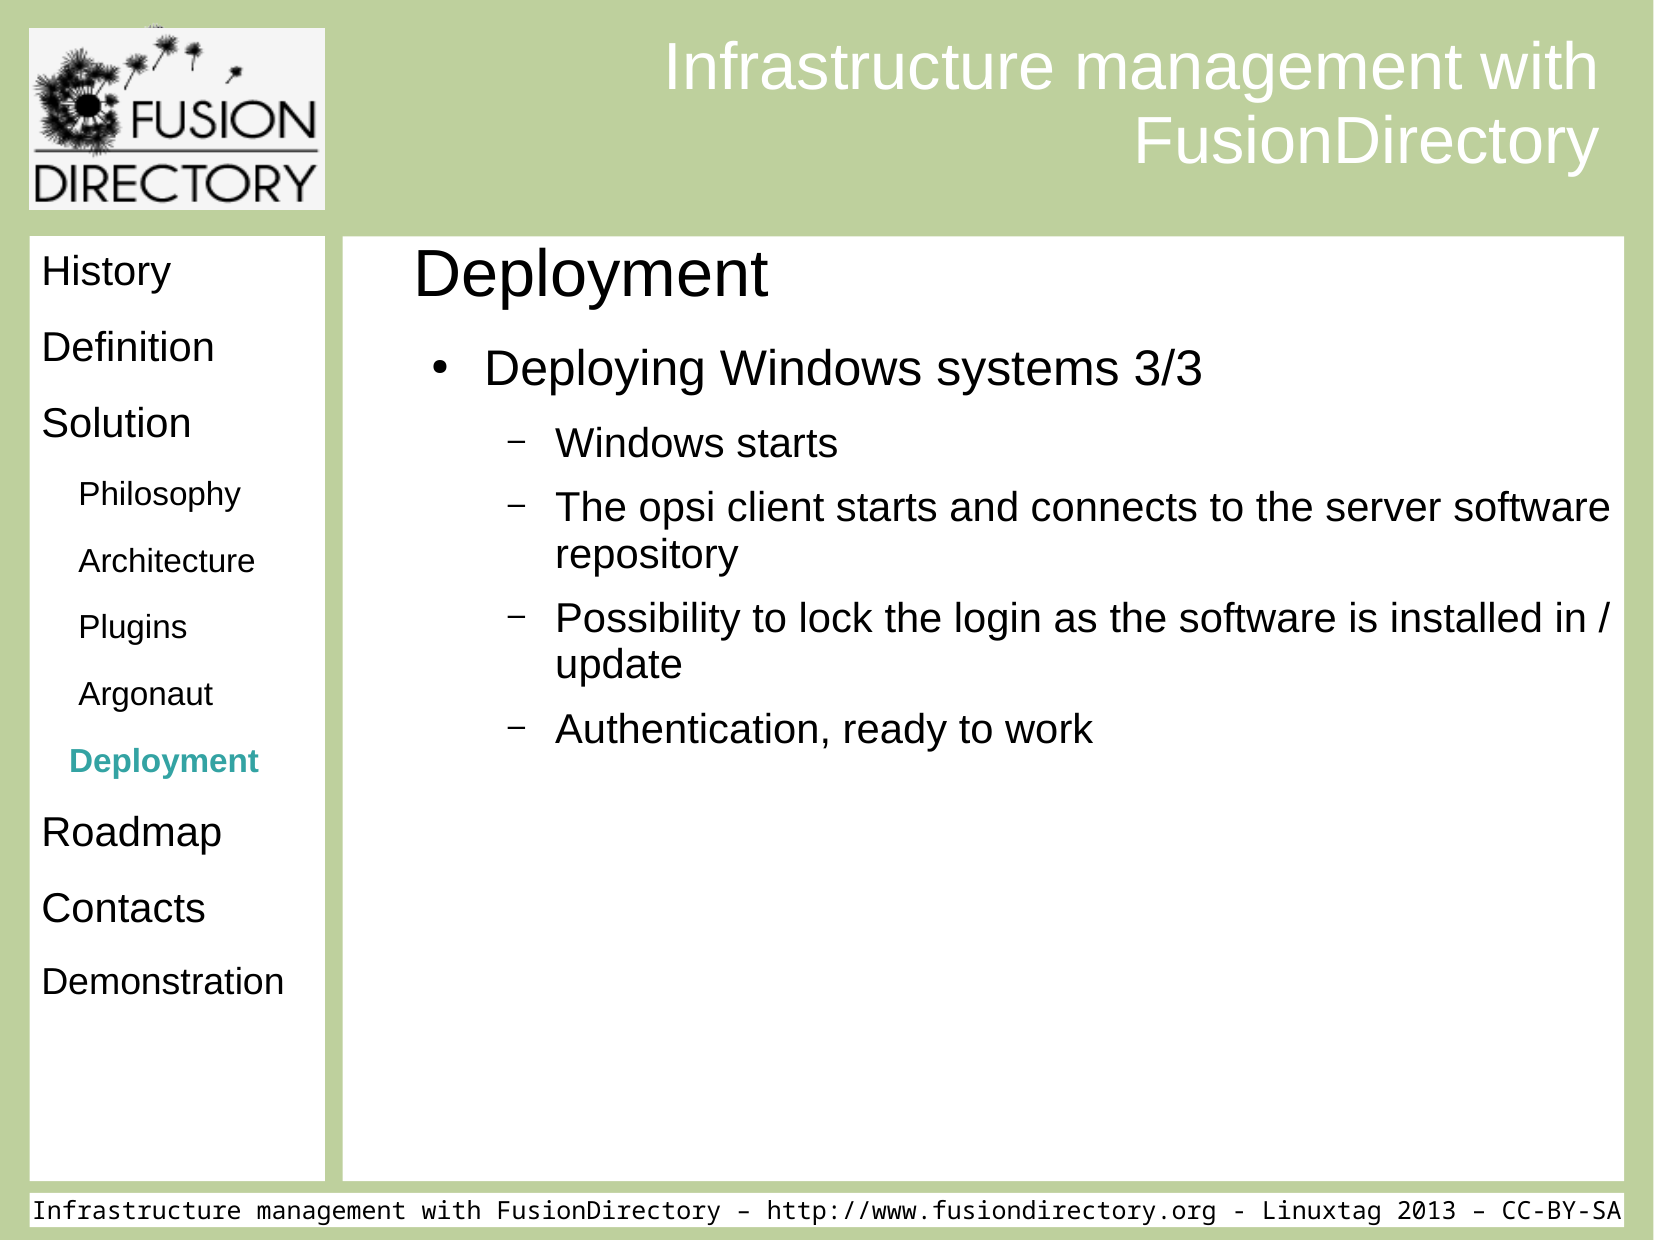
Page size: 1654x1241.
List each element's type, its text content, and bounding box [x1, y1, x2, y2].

picture [29, 17, 325, 210]
title Infrastructure management with FusionDirectory [277, 0, 1601, 208]
list Deployment Deploying Windows systems 3/3 Windows starts The opsi client starts and connects to the server software repository Possibility to lock the login as the software is installed in / update Authentication, ready to work [342, 236, 1625, 1182]
list History Definition Solution Philosophy Architecture Plugins Argonaut Deployment Roadmap Contacts Demonstration [29, 236, 325, 1182]
